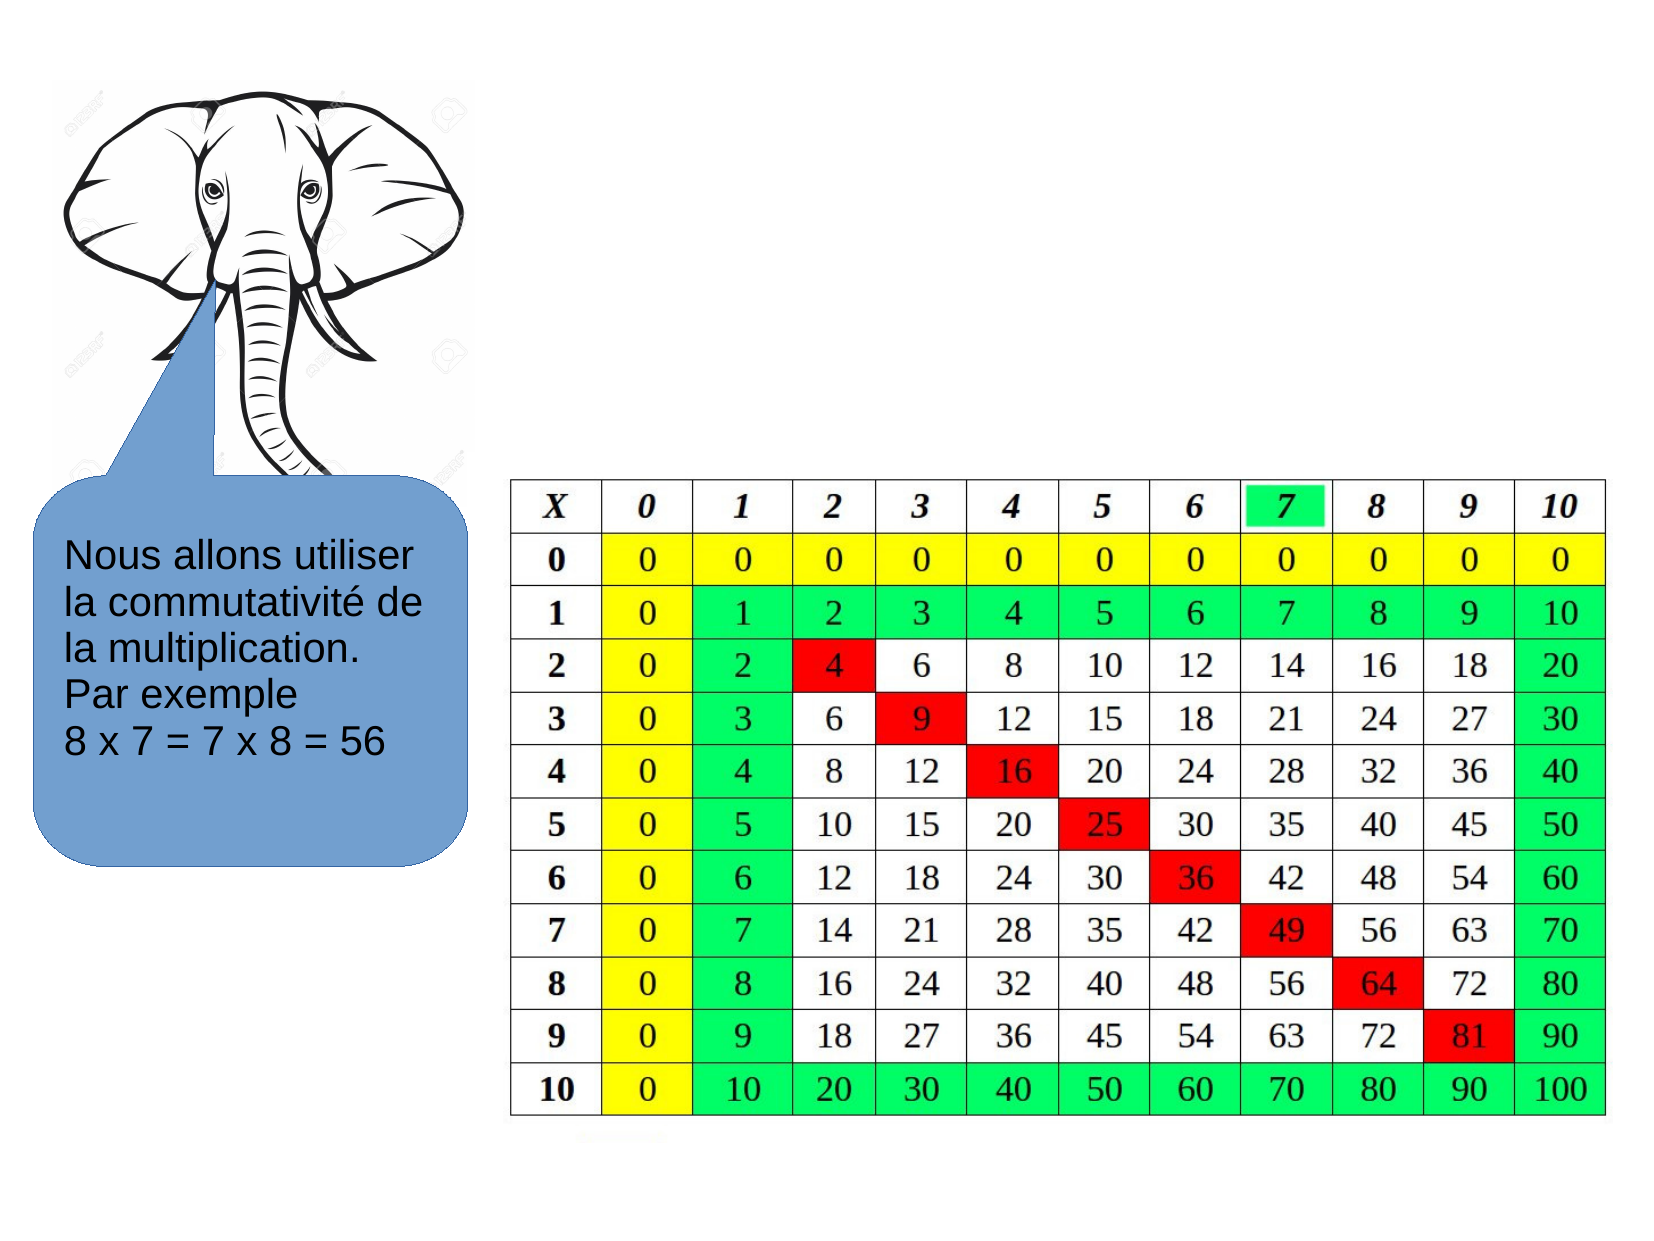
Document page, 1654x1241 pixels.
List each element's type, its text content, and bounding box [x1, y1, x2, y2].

text_box Nous allons utiliser la commutativité de la multiplication. Par exemple 8 x 7 = 7 x 8 = 56 [33, 279, 468, 867]
picture [52, 80, 1647, 1143]
